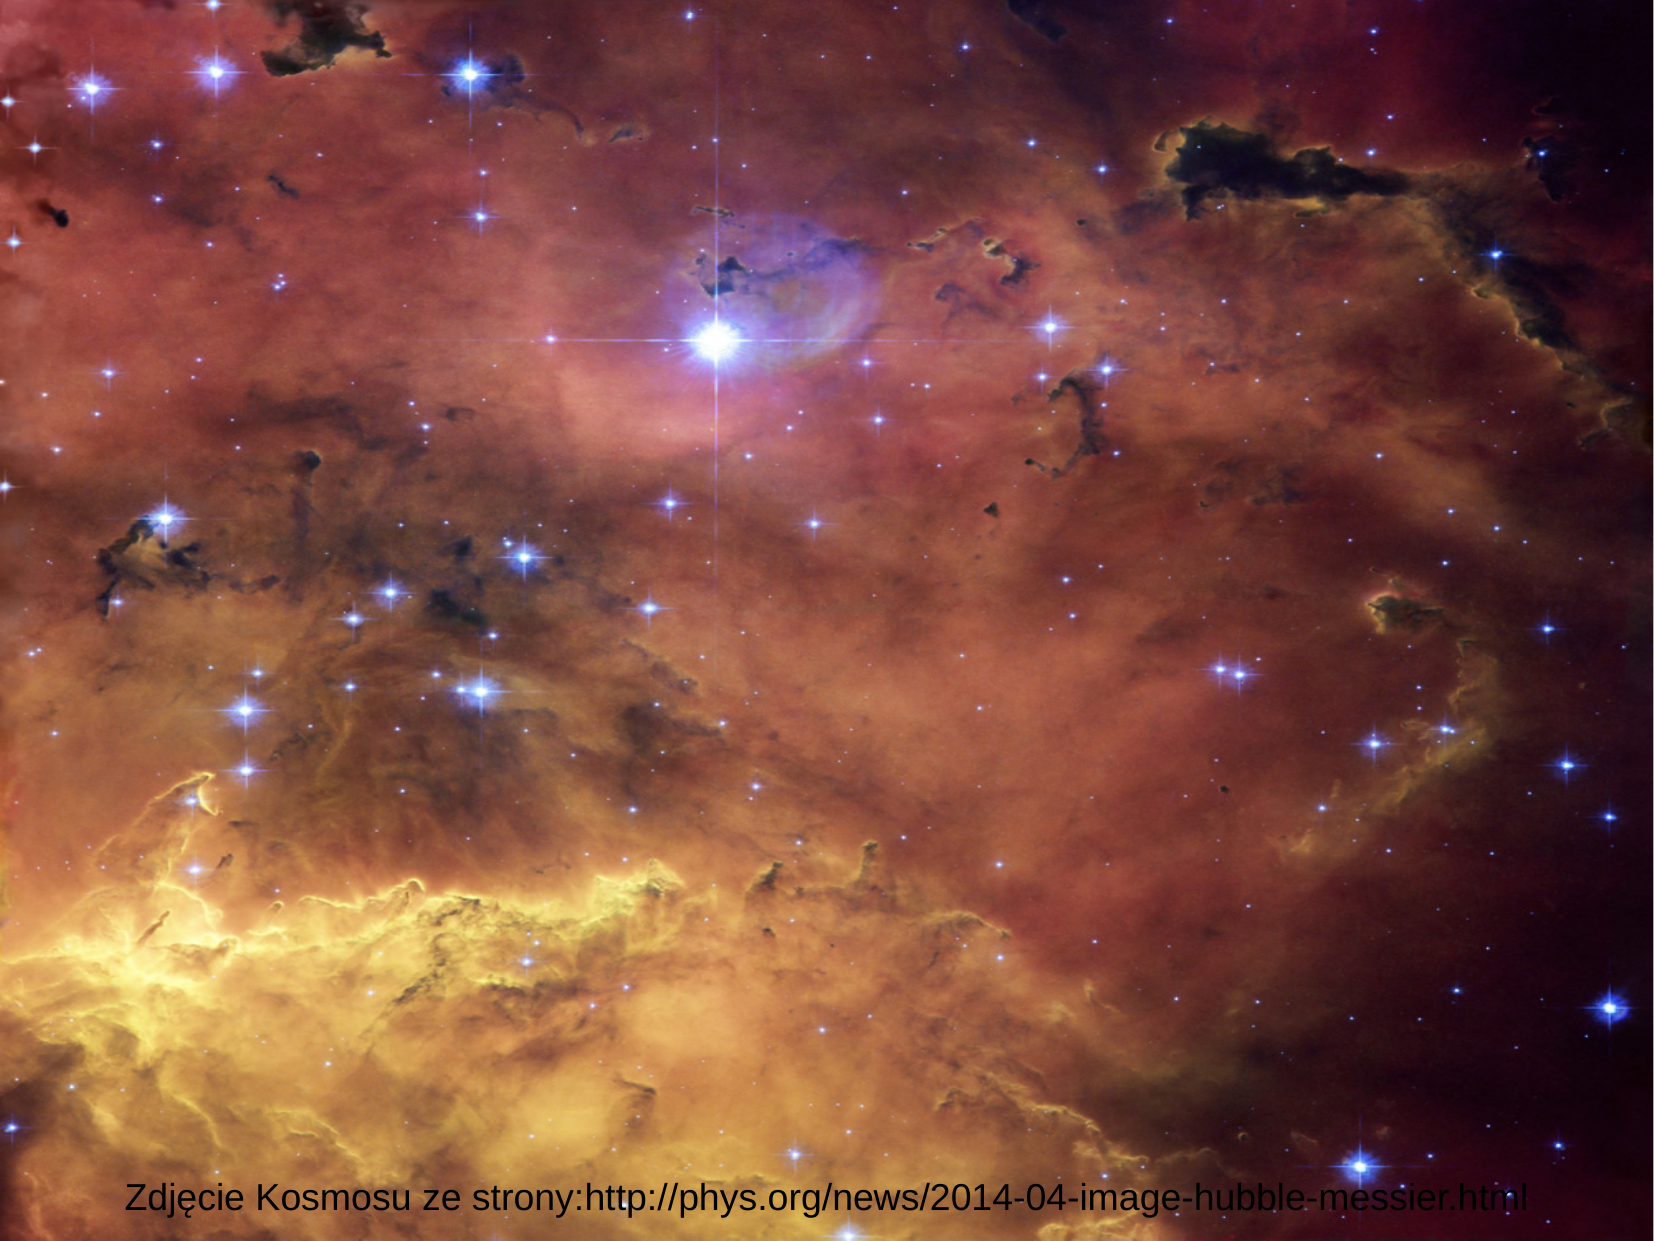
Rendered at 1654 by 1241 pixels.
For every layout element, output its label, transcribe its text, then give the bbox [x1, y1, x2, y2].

text_box Zdjęcie Kosmosu ze strony:http://phys.org/news/2014-04-image-hubble-messier.html [0, 1155, 1654, 1241]
picture [0, 0, 1654, 1155]
